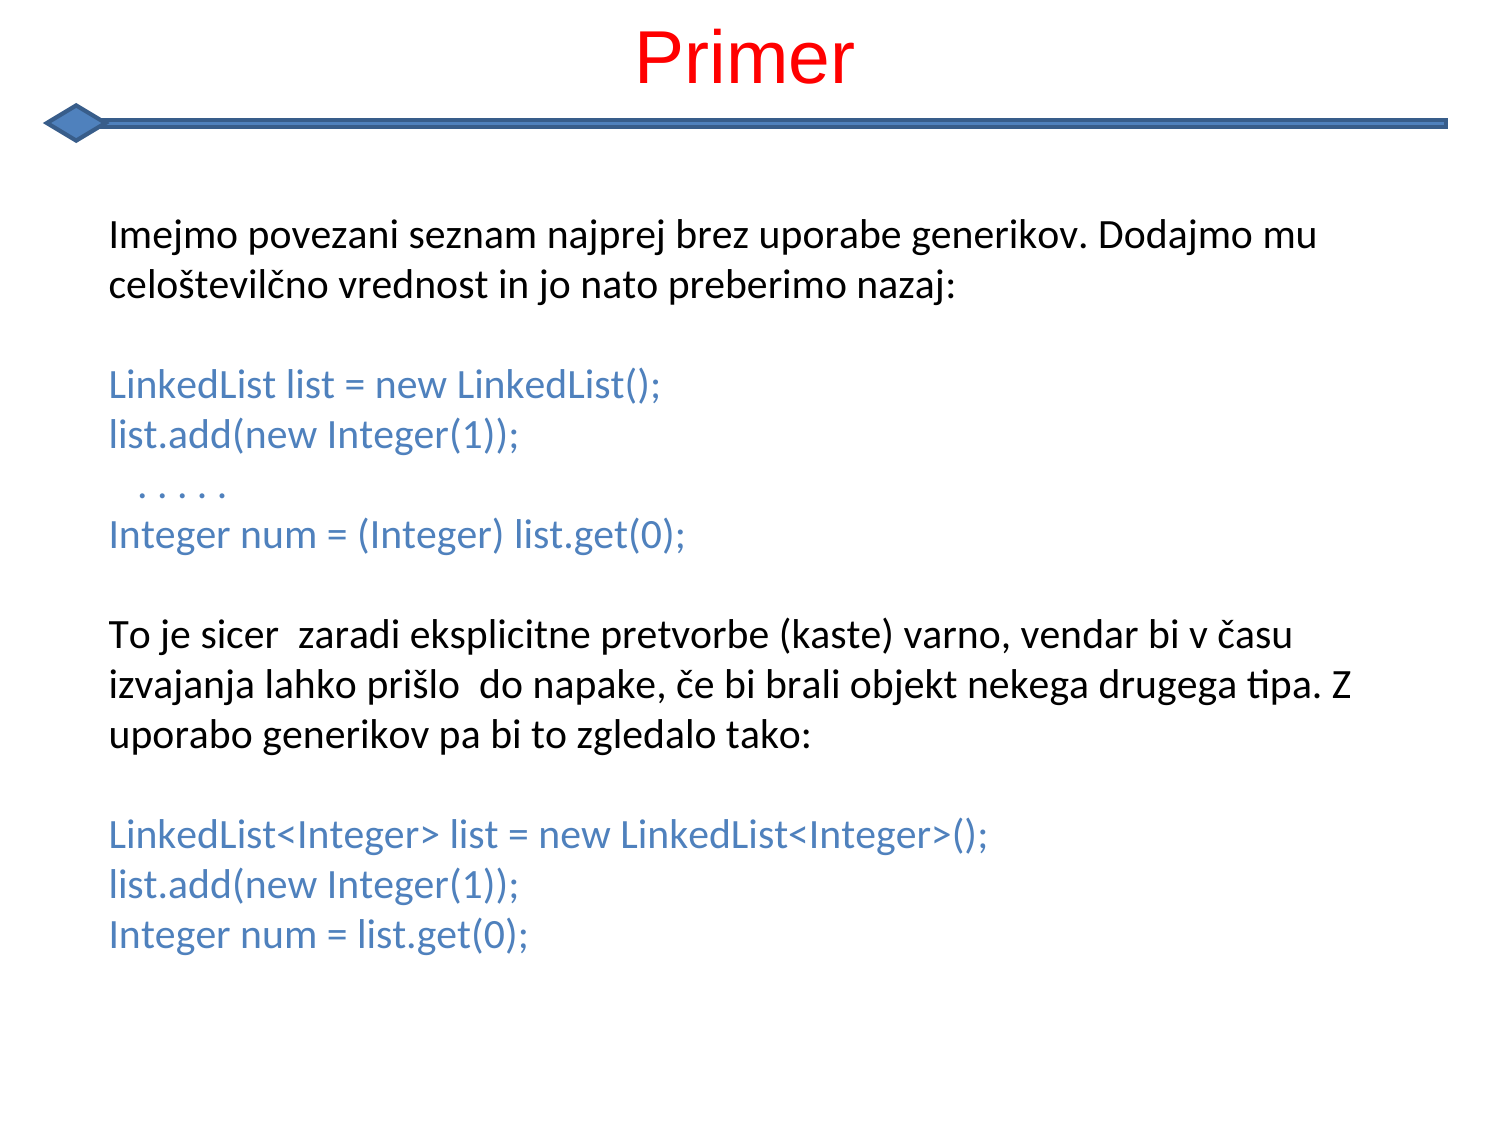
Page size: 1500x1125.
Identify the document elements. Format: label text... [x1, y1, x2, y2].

title Primer [70, 0, 1421, 108]
text_box Imejmo povezani seznam najprej brez uporabe generikov. Dodajmo mu celoštevilčno vrednost in jo nato preberimo nazaj: LinkedList list = new LinkedList(); list.add(new Integer(1)); . . . . . Integer num = (Integer) list.get(0); To je sicer zaradi eksplicitne pretvorbe (kaste) varno, vendar bi v času izvajanja lahko prišlo do napake, če bi brali objekt nekega drugega tipa. Z uporabo generikov pa bi to zgledalo tako: LinkedList<Integer> list = new LinkedList<Integer>(); list.add(new Integer(1)); Integer num = list.get(0); [93, 199, 1418, 1015]
